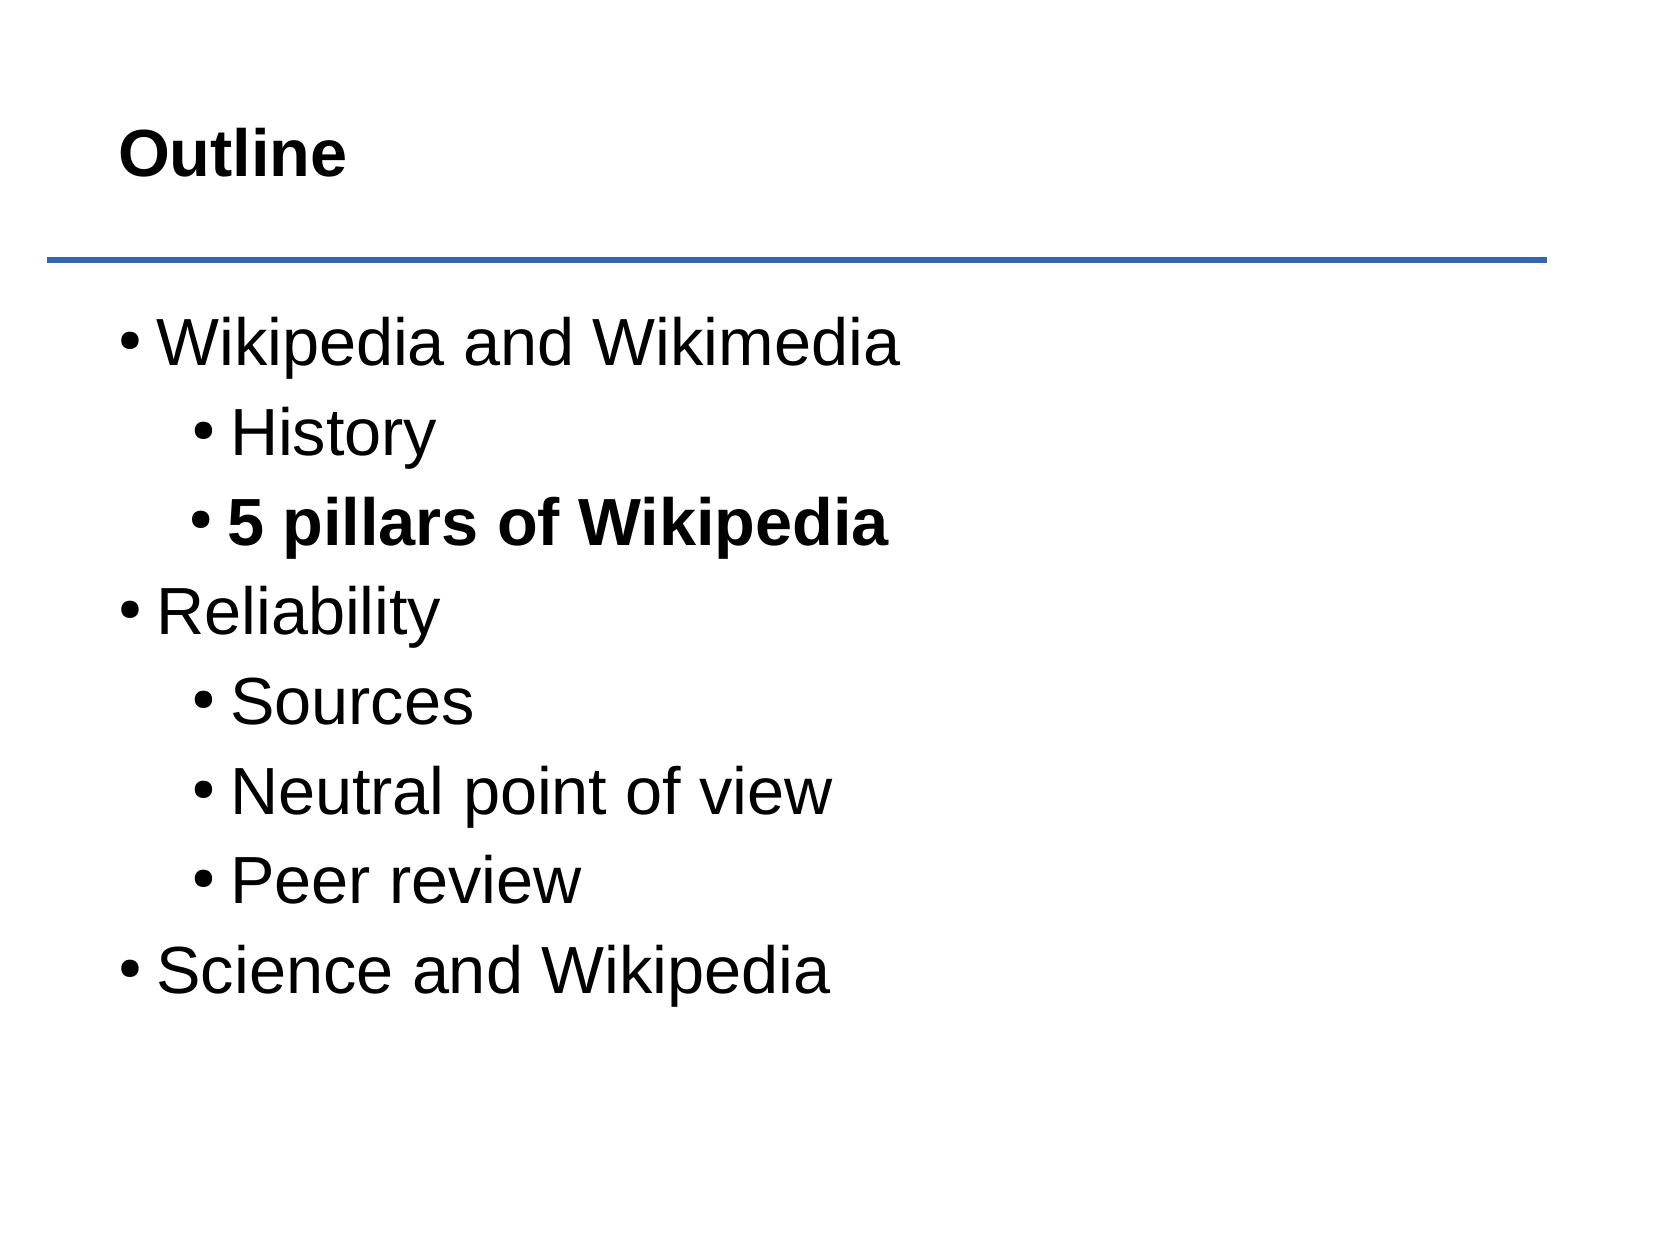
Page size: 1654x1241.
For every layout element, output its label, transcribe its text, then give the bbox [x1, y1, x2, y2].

title Outline [118, 49, 1571, 257]
subtitle Wikipedia and Wikimedia History 5 pillars of Wikipedia Reliability Sources Neutral point of view Peer review Science and Wikipedia [118, 290, 1571, 1170]
